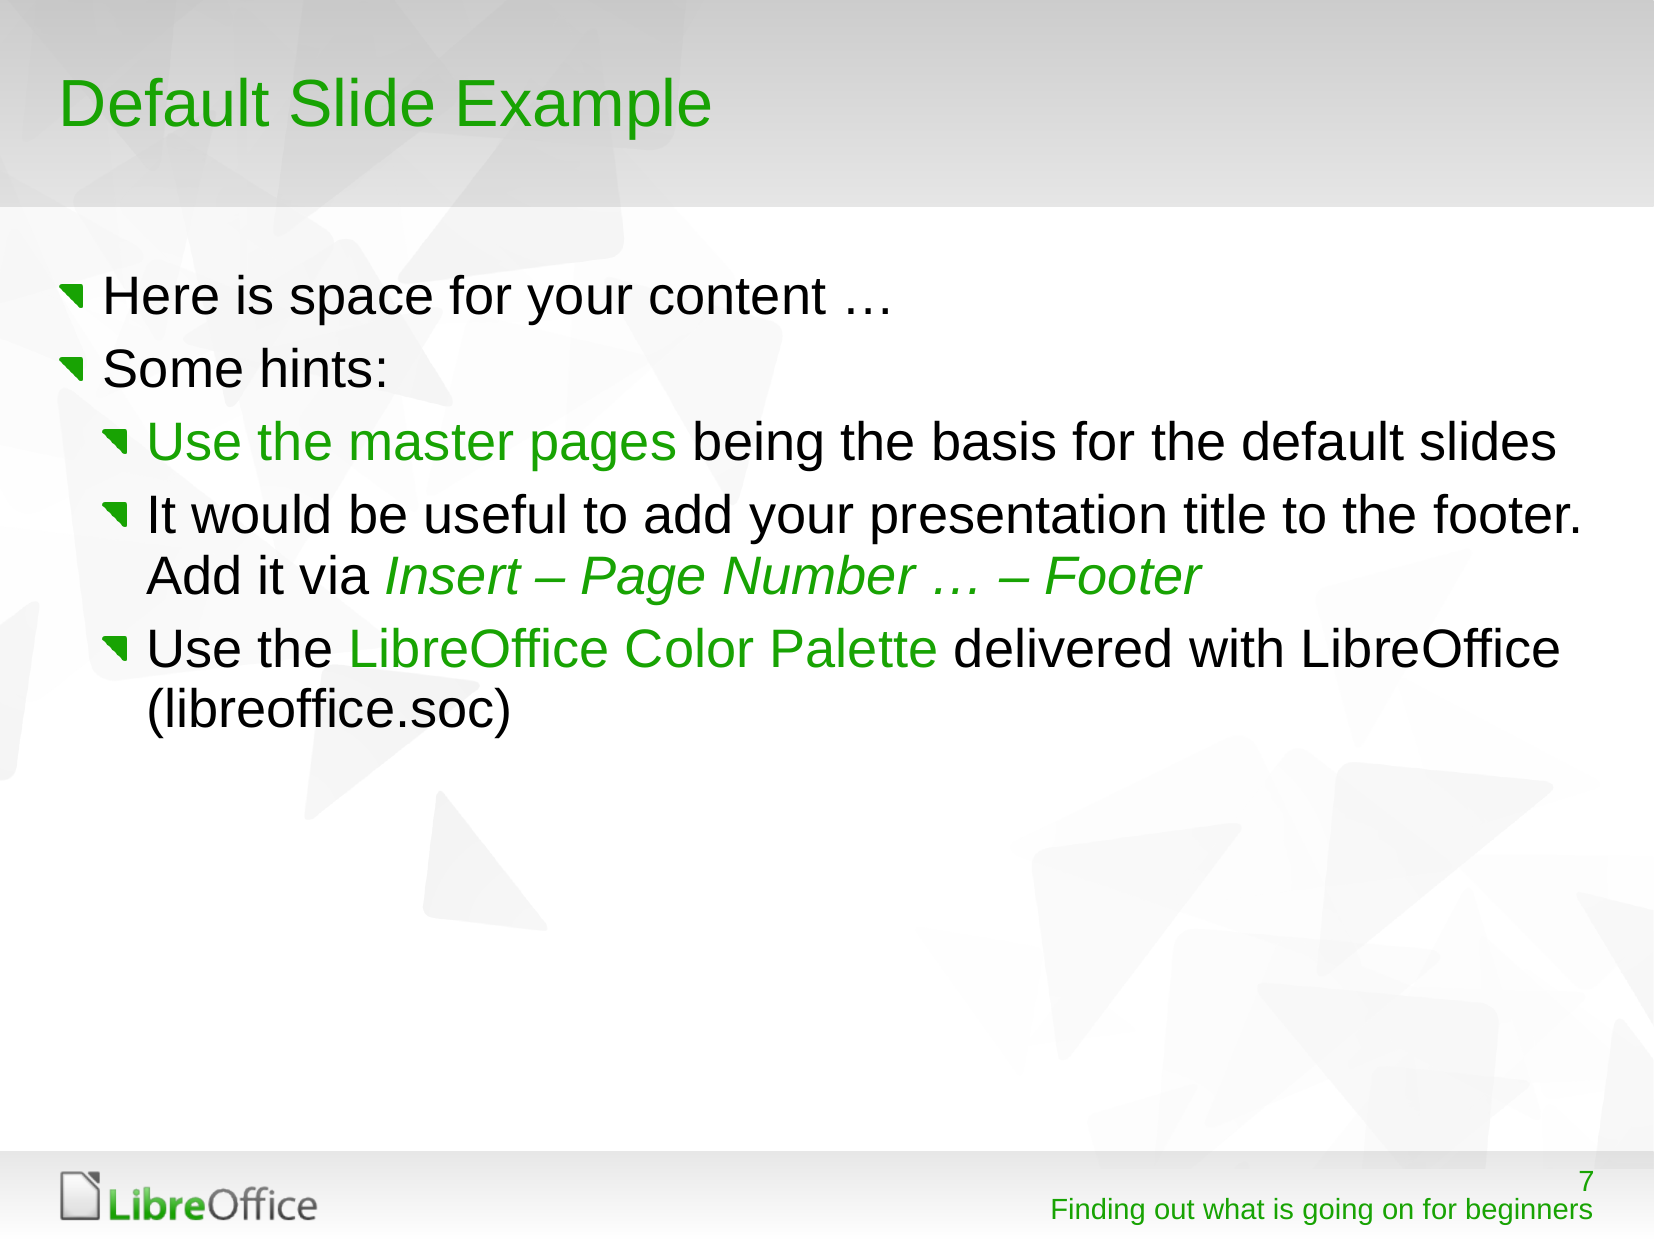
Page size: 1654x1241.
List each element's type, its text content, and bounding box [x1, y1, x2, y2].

picture [41, 1152, 337, 1240]
title Default Slide Example [59, 29, 1595, 178]
picture [915, 548, 1654, 1169]
picture [0, 0, 783, 931]
list Here is space for your content … Some hints: Use the master pages being the basis for the default slides It would be useful to add your presentation title to the footer. Add it via Insert – Page Number … – Footer Use the LibreOffice Color Palette delivered with LibreOffice (libreoffice.soc) [59, 265, 1595, 1114]
